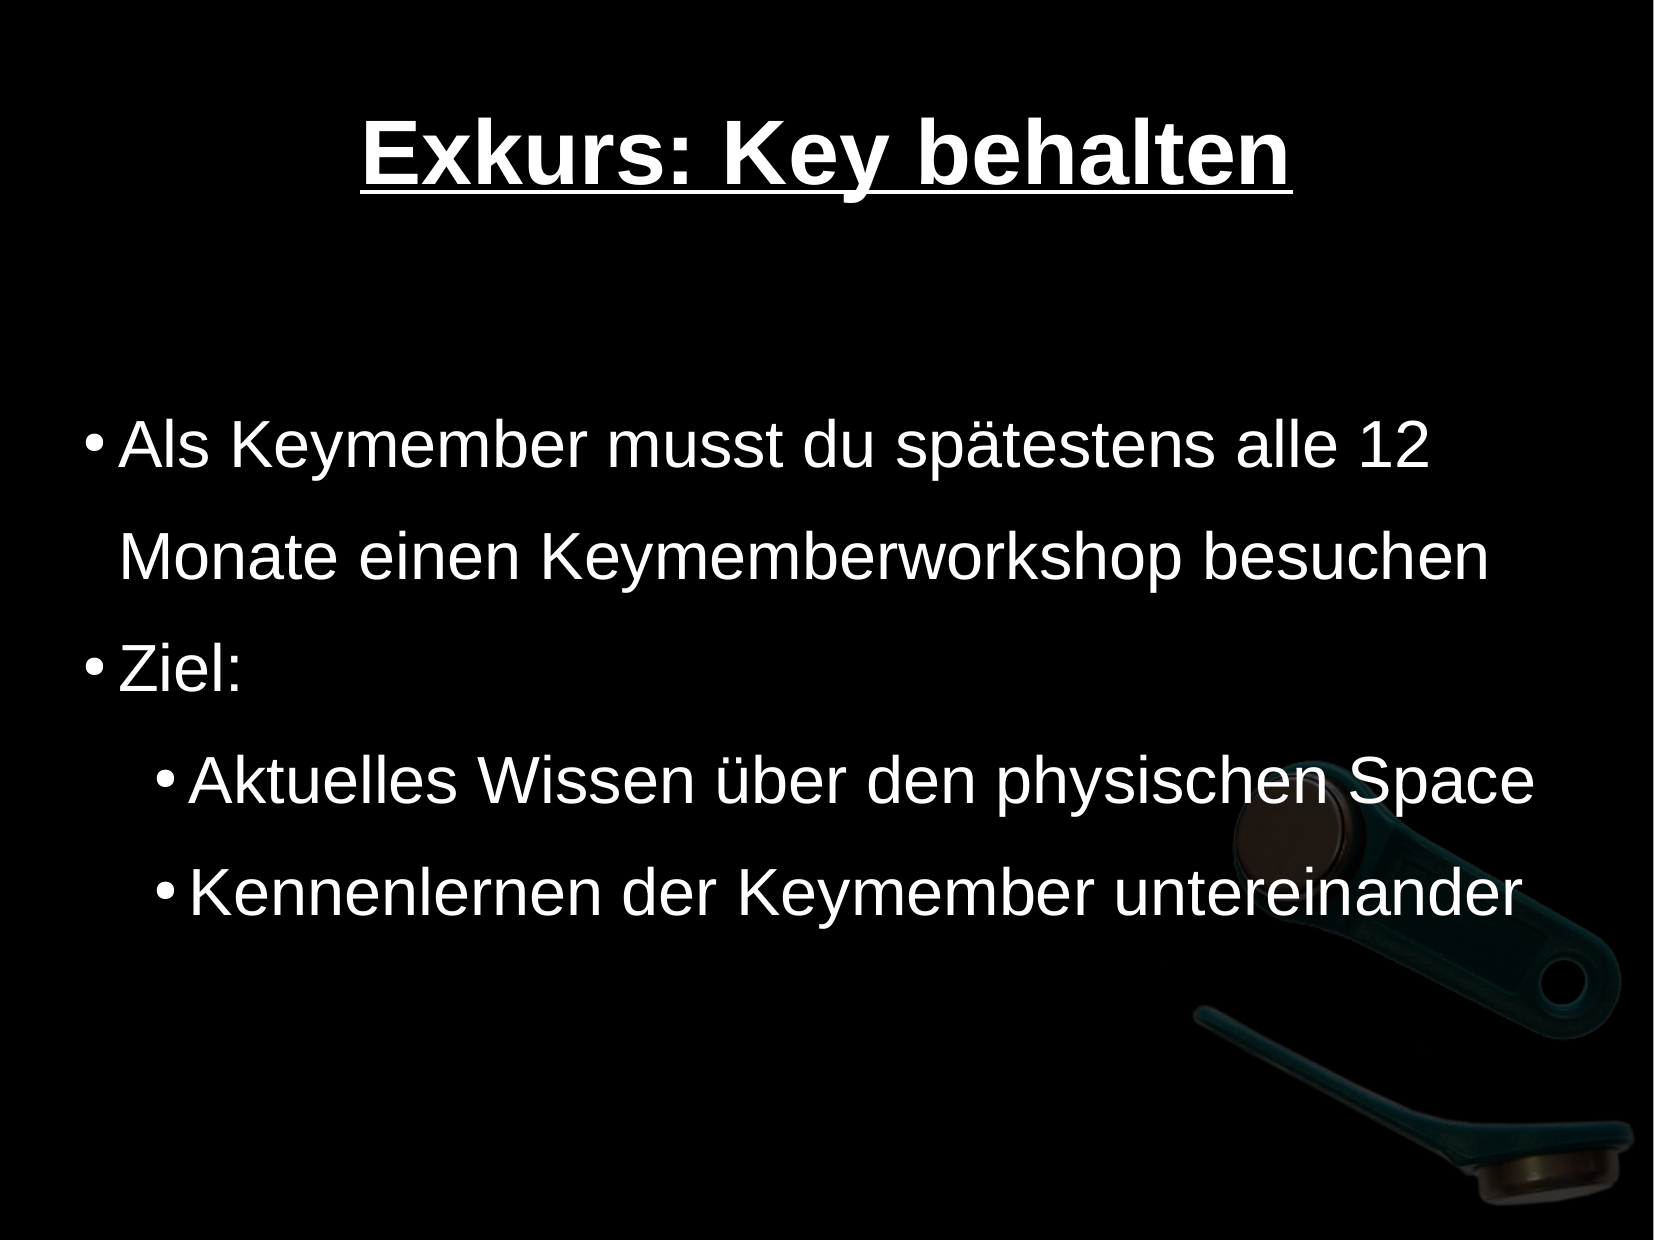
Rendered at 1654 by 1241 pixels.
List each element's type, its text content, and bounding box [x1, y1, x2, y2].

picture [1150, 732, 1654, 1236]
subtitle Als Keymember musst du spätestens alle 12 Monate einen Keymemberworkshop besuchen Ziel: Aktuelles Wissen über den physischen Space Kennenlernen der Keymember untereinander [82, 290, 1571, 1010]
title Exkurs: Key behalten [82, 49, 1571, 257]
